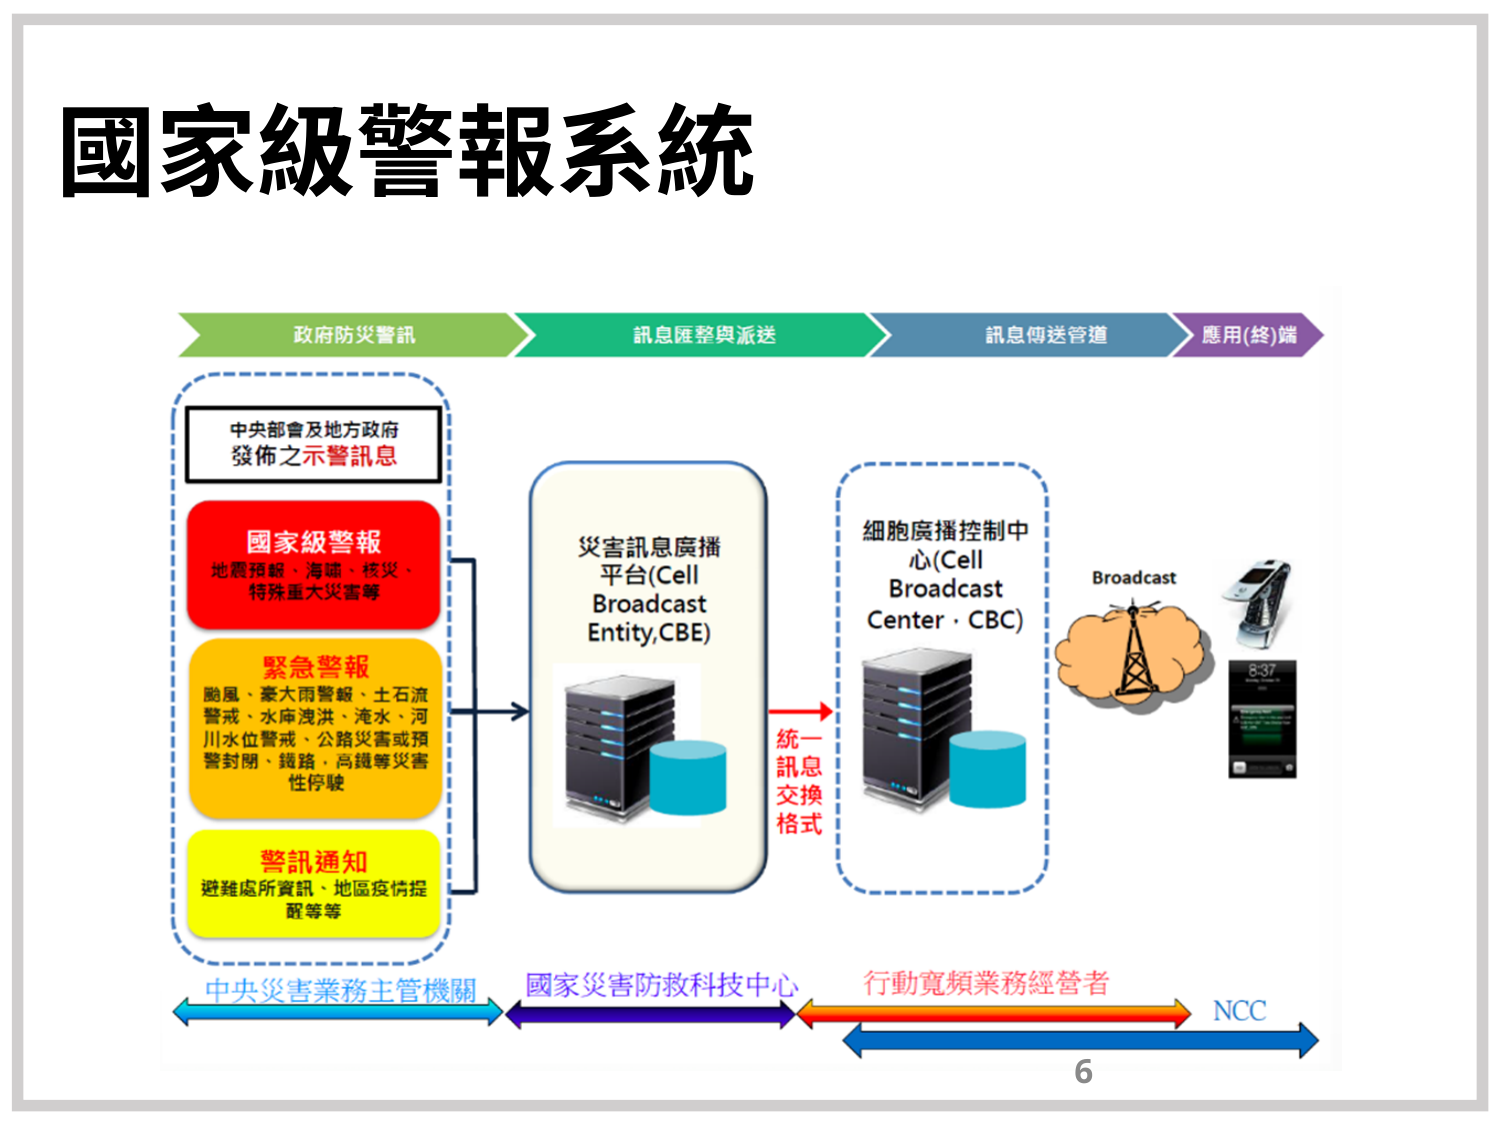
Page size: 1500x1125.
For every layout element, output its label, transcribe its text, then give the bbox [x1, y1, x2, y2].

title 國家級警報系統 [41, 47, 1405, 266]
text_box 6 [1059, 1042, 1397, 1103]
picture [160, 286, 1342, 1071]
text_box [11, 13, 1489, 1112]
